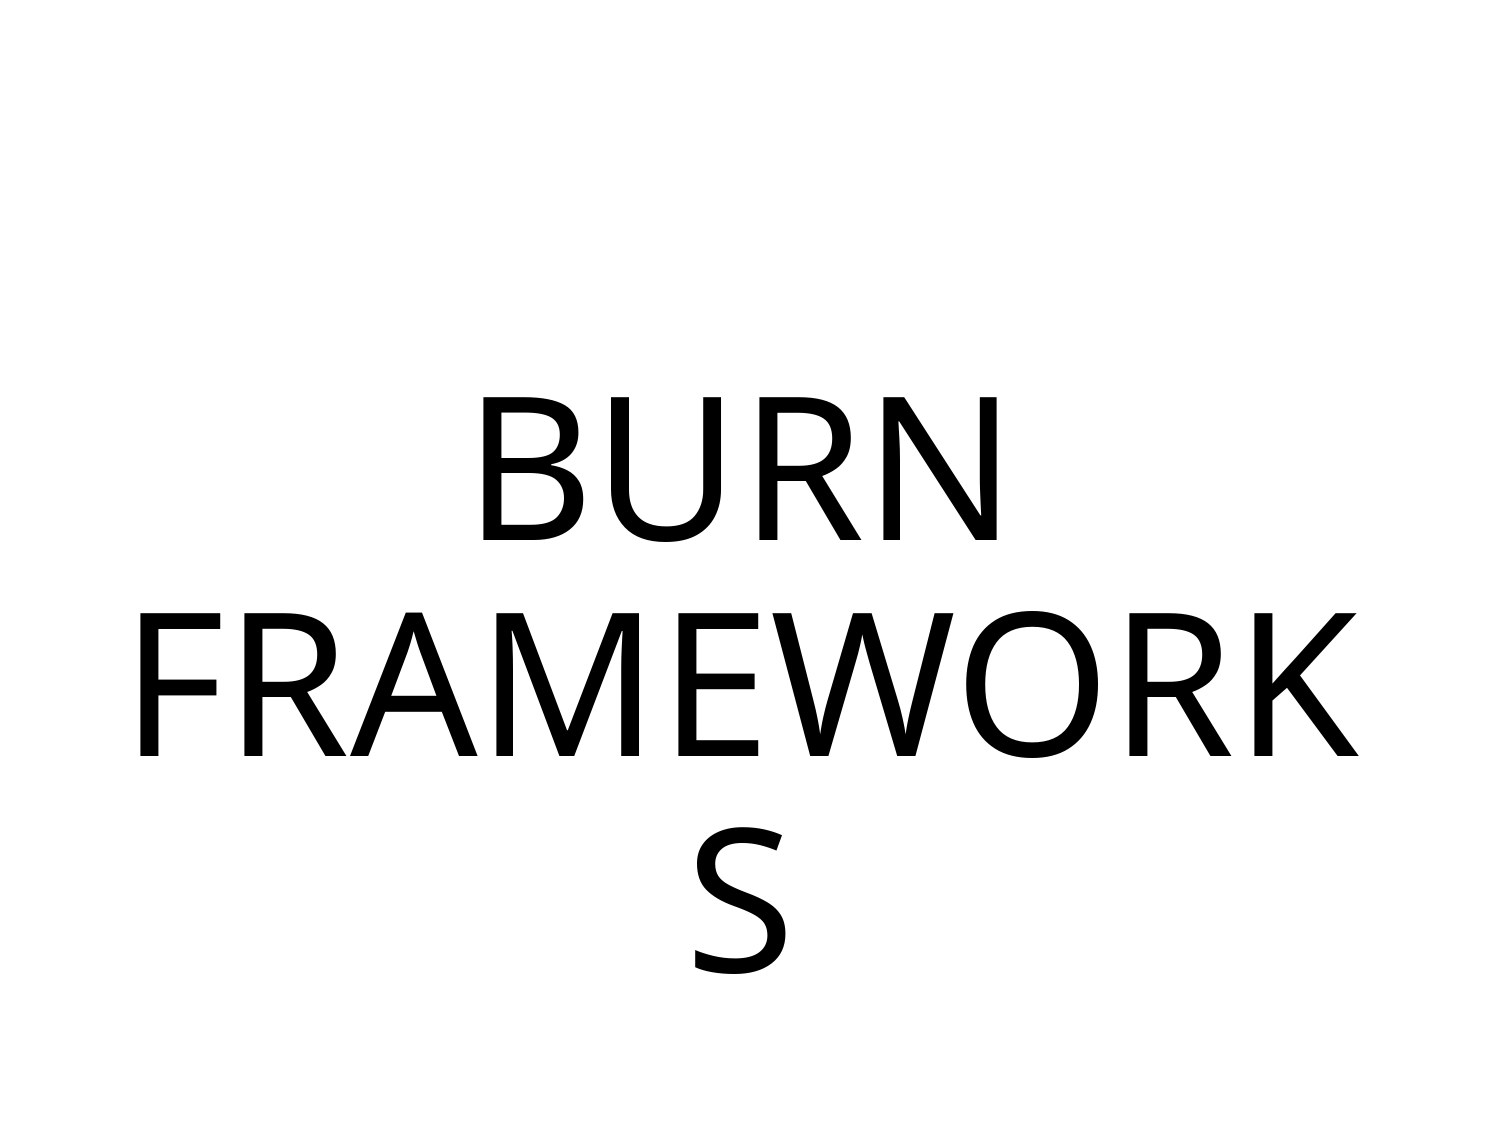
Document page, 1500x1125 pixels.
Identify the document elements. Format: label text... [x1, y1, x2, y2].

title BURN FRAMEWORKS [103, 360, 1379, 752]
